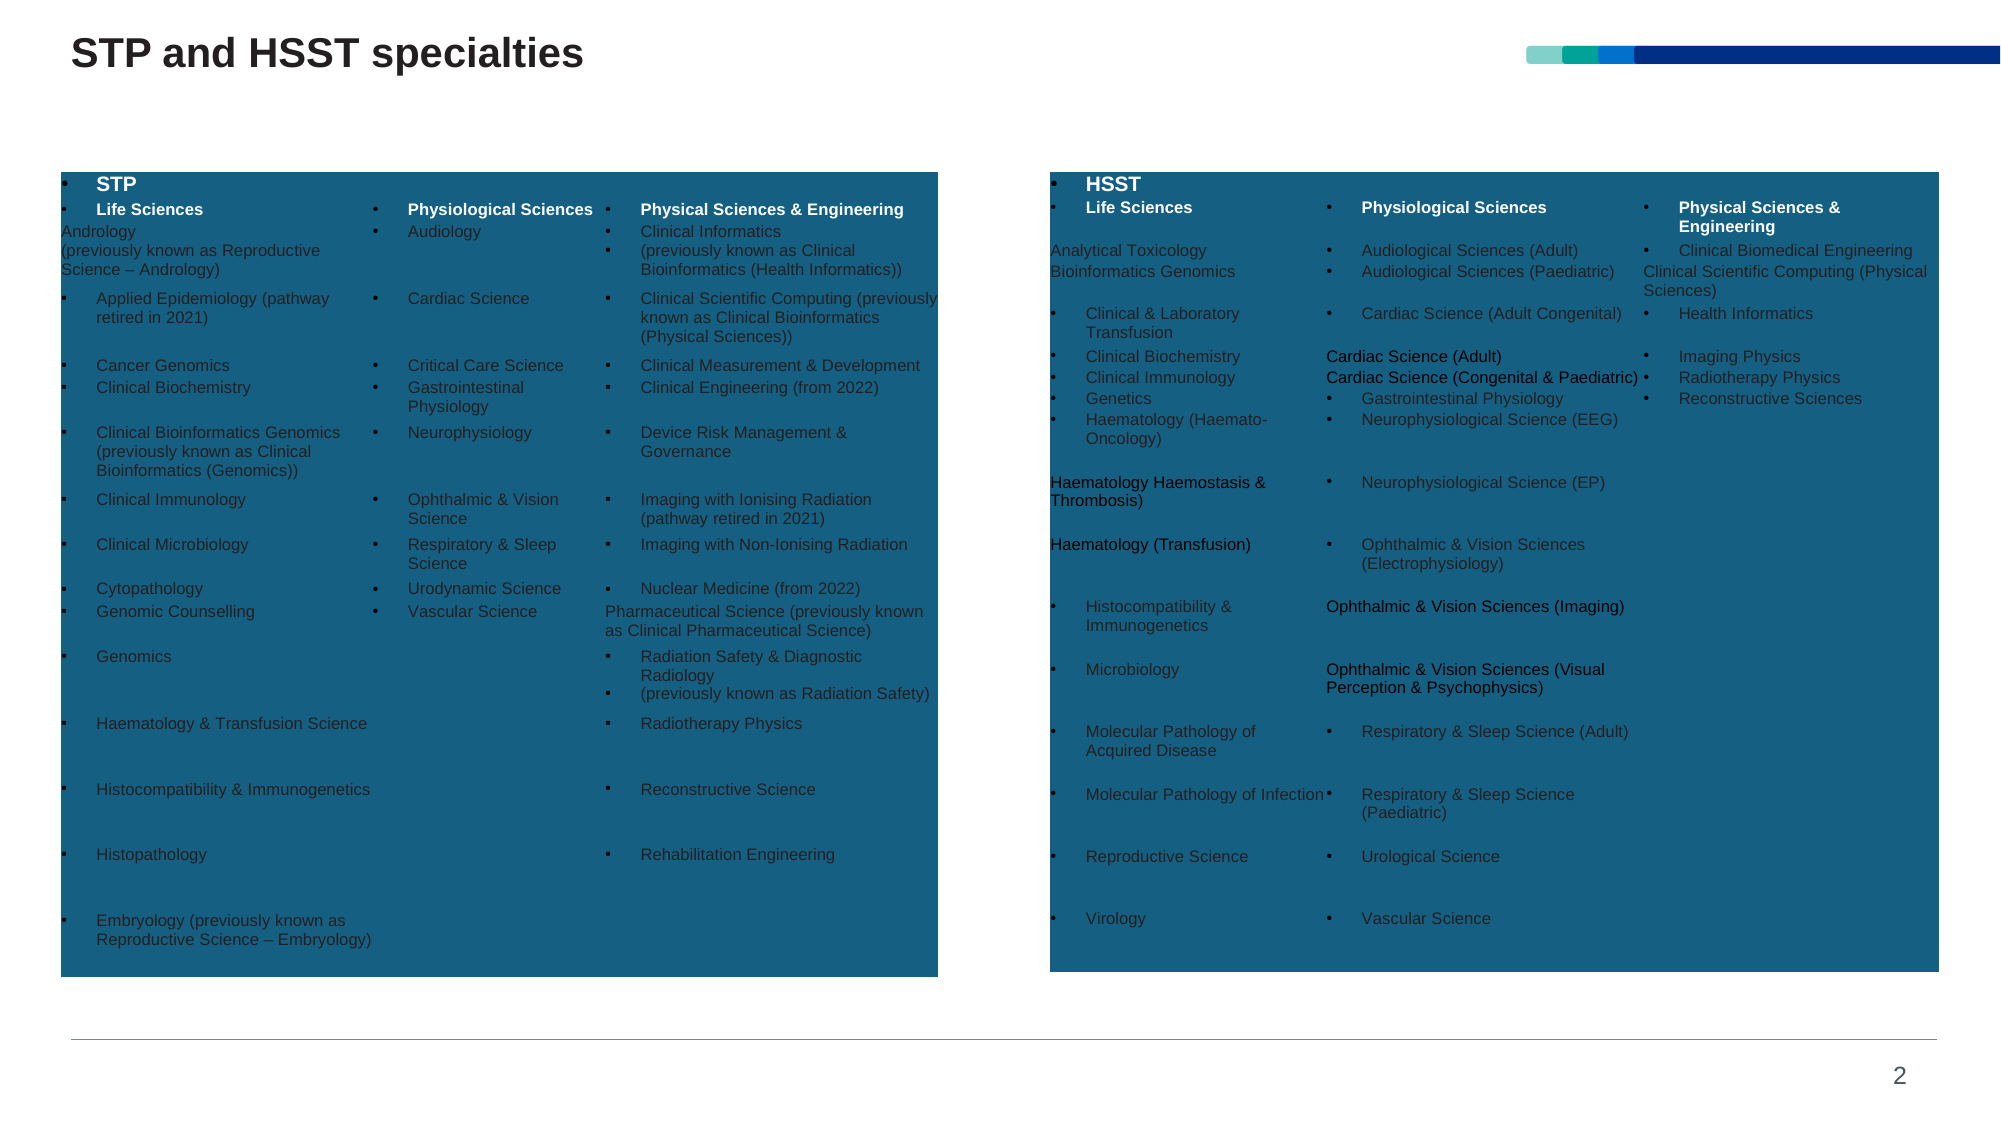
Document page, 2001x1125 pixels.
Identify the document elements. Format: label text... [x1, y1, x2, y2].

table_cell Genomic Counselling [61, 602, 373, 647]
table_cell Respiratory & Sleep Science (Adult) [1326, 722, 1643, 785]
table_cell Life Sciences [1050, 198, 1326, 241]
table_cell Cardiac Science (Adult Congenital) [1326, 304, 1643, 347]
table_cell Urodynamic Science [373, 580, 605, 602]
table_cell Clinical Biochemistry [1050, 347, 1326, 368]
table_cell Histopathology [61, 845, 373, 911]
table_cell [1643, 598, 1939, 660]
table_cell Rehabilitation Engineering [605, 845, 938, 911]
table_cell Ophthalmic & Vision Sciences (Visual Perception & Psychophysics) [1326, 660, 1643, 722]
table_cell Radiation Safety & Diagnostic Radiology (previously known as Radiation Safety) [605, 647, 938, 714]
table_cell Imaging with Non-Ionising Radiation [605, 535, 938, 580]
table_cell Histocompatibility & Immunogenetics [1050, 598, 1326, 660]
table_cell Virology [1050, 909, 1326, 972]
table_cell Physiological Sciences [1326, 198, 1643, 241]
table_cell Audiology [373, 222, 605, 289]
table_cell Respiratory & Sleep Science [373, 535, 605, 580]
table_cell [1643, 535, 1939, 598]
table_cell [373, 780, 605, 845]
table_cell [1643, 909, 1939, 972]
table_cell Cardiac Science [373, 289, 605, 356]
table_cell Pharmaceutical Science (previously known as Clinical Pharmaceutical Science) [605, 602, 938, 647]
table_cell Clinical Biomedical Engineering [1643, 241, 1939, 262]
table_cell Audiological Sciences (Paediatric) [1326, 262, 1643, 304]
table_cell Imaging with Ionising Radiation (pathway retired in 2021) [605, 490, 938, 535]
table_cell [1643, 410, 1939, 473]
table_cell Vascular Science [1326, 909, 1643, 972]
table_cell Imaging Physics [1643, 347, 1939, 368]
table_cell Nuclear Medicine (from 2022) [605, 580, 938, 602]
table_cell Respiratory & Sleep Science (Paediatric) [1326, 785, 1643, 847]
table_cell [1643, 785, 1939, 847]
table_cell Physical Sciences & Engineering [1643, 198, 1939, 241]
title STP and HSST specialties [70, 32, 1513, 79]
table_cell [373, 647, 605, 714]
table_cell Clinical & Laboratory Transfusion [1050, 304, 1326, 347]
table_cell Embryology (previously known as Reproductive Science – Embryology) [61, 911, 373, 977]
table_cell Neurophysiological Science (EEG) [1326, 410, 1643, 473]
table_cell Cancer Genomics [61, 356, 373, 379]
table_cell Clinical Biochemistry [61, 379, 373, 423]
table_cell Cardiac Science (Adult) [1326, 347, 1643, 368]
table_cell Applied Epidemiology (pathway retired in 2021) [61, 289, 373, 356]
table_cell Cardiac Science (Congenital & Paediatric) [1326, 368, 1643, 389]
table_cell [1643, 847, 1939, 909]
table_cell Ophthalmic & Vision Sciences (Electrophysiology) [1326, 535, 1643, 598]
table_cell Neurophysiological Science (EP) [1326, 473, 1643, 535]
table_cell Clinical Immunology [61, 490, 373, 535]
table_cell [1643, 660, 1939, 722]
table_cell Clinical Microbiology [61, 535, 373, 580]
table_cell Gastrointestinal Physiology [373, 379, 605, 423]
table_cell Molecular Pathology of Acquired Disease [1050, 722, 1326, 785]
table_cell Genetics [1050, 389, 1326, 410]
table_cell Clinical Informatics (previously known as Clinical Bioinformatics (Health Informatics)) [605, 222, 938, 289]
table_cell Haematology (Haemato-Oncology) [1050, 410, 1326, 473]
table_cell Microbiology [1050, 660, 1326, 722]
table_cell Clinical Immunology [1050, 368, 1326, 389]
table_header STP [61, 172, 938, 200]
table_cell Urological Science [1326, 847, 1643, 909]
table_cell Clinical Measurement & Development [605, 356, 938, 379]
table_cell Reproductive Science [1050, 847, 1326, 909]
table_cell Bioinformatics Genomics [1050, 262, 1326, 304]
table_cell Molecular Pathology of Infection [1050, 785, 1326, 847]
table_cell Neurophysiology [373, 423, 605, 490]
table_cell Physiological Sciences [373, 200, 605, 222]
table_cell Reconstructive Sciences [1643, 389, 1939, 410]
table_cell Haematology Haemostasis & Thrombosis) [1050, 473, 1326, 535]
table_cell Analytical Toxicology [1050, 241, 1326, 262]
table_cell Genomics [61, 647, 373, 714]
table_cell [1643, 722, 1939, 785]
table_cell Gastrointestinal Physiology [1326, 389, 1643, 410]
table_cell Radiotherapy Physics [605, 714, 938, 780]
table_cell Clinical Scientific Computing (Physical Sciences) [1643, 262, 1939, 304]
table_cell [605, 911, 938, 977]
table_cell Clinical Engineering (from 2022) [605, 379, 938, 423]
table_cell Reconstructive Science [605, 780, 938, 845]
table_cell Histocompatibility & Immunogenetics [61, 780, 373, 845]
table_cell Physical Sciences & Engineering [605, 200, 938, 222]
table_cell Radiotherapy Physics [1643, 368, 1939, 389]
table_cell [373, 714, 605, 780]
table_cell Andrology (previously known as Reproductive Science – Andrology) [61, 222, 373, 289]
table_cell Device Risk Management & Governance [605, 423, 938, 490]
table_cell [373, 845, 605, 911]
table_cell Critical Care Science [373, 356, 605, 379]
table_cell Life Sciences [61, 200, 373, 222]
table_cell Vascular Science [373, 602, 605, 647]
table_cell Health Informatics [1643, 304, 1939, 347]
table_header HSST [1050, 172, 1939, 198]
table_cell Ophthalmic & Vision Science [373, 490, 605, 535]
table_cell Ophthalmic & Vision Sciences (Imaging) [1326, 598, 1643, 660]
table_cell Clinical Scientific Computing (previously known as Clinical Bioinformatics (Physical Sciences)) [605, 289, 938, 356]
table_cell [373, 911, 605, 977]
table_cell Audiological Sciences (Adult) [1326, 241, 1643, 262]
table_cell Haematology & Transfusion Science [61, 714, 373, 780]
table_cell [1643, 473, 1939, 535]
table_cell Cytopathology [61, 580, 373, 602]
table_cell Haematology (Transfusion) [1050, 535, 1326, 598]
table_cell Clinical Bioinformatics Genomics (previously known as Clinical Bioinformatics (Genomics)) [61, 423, 373, 490]
